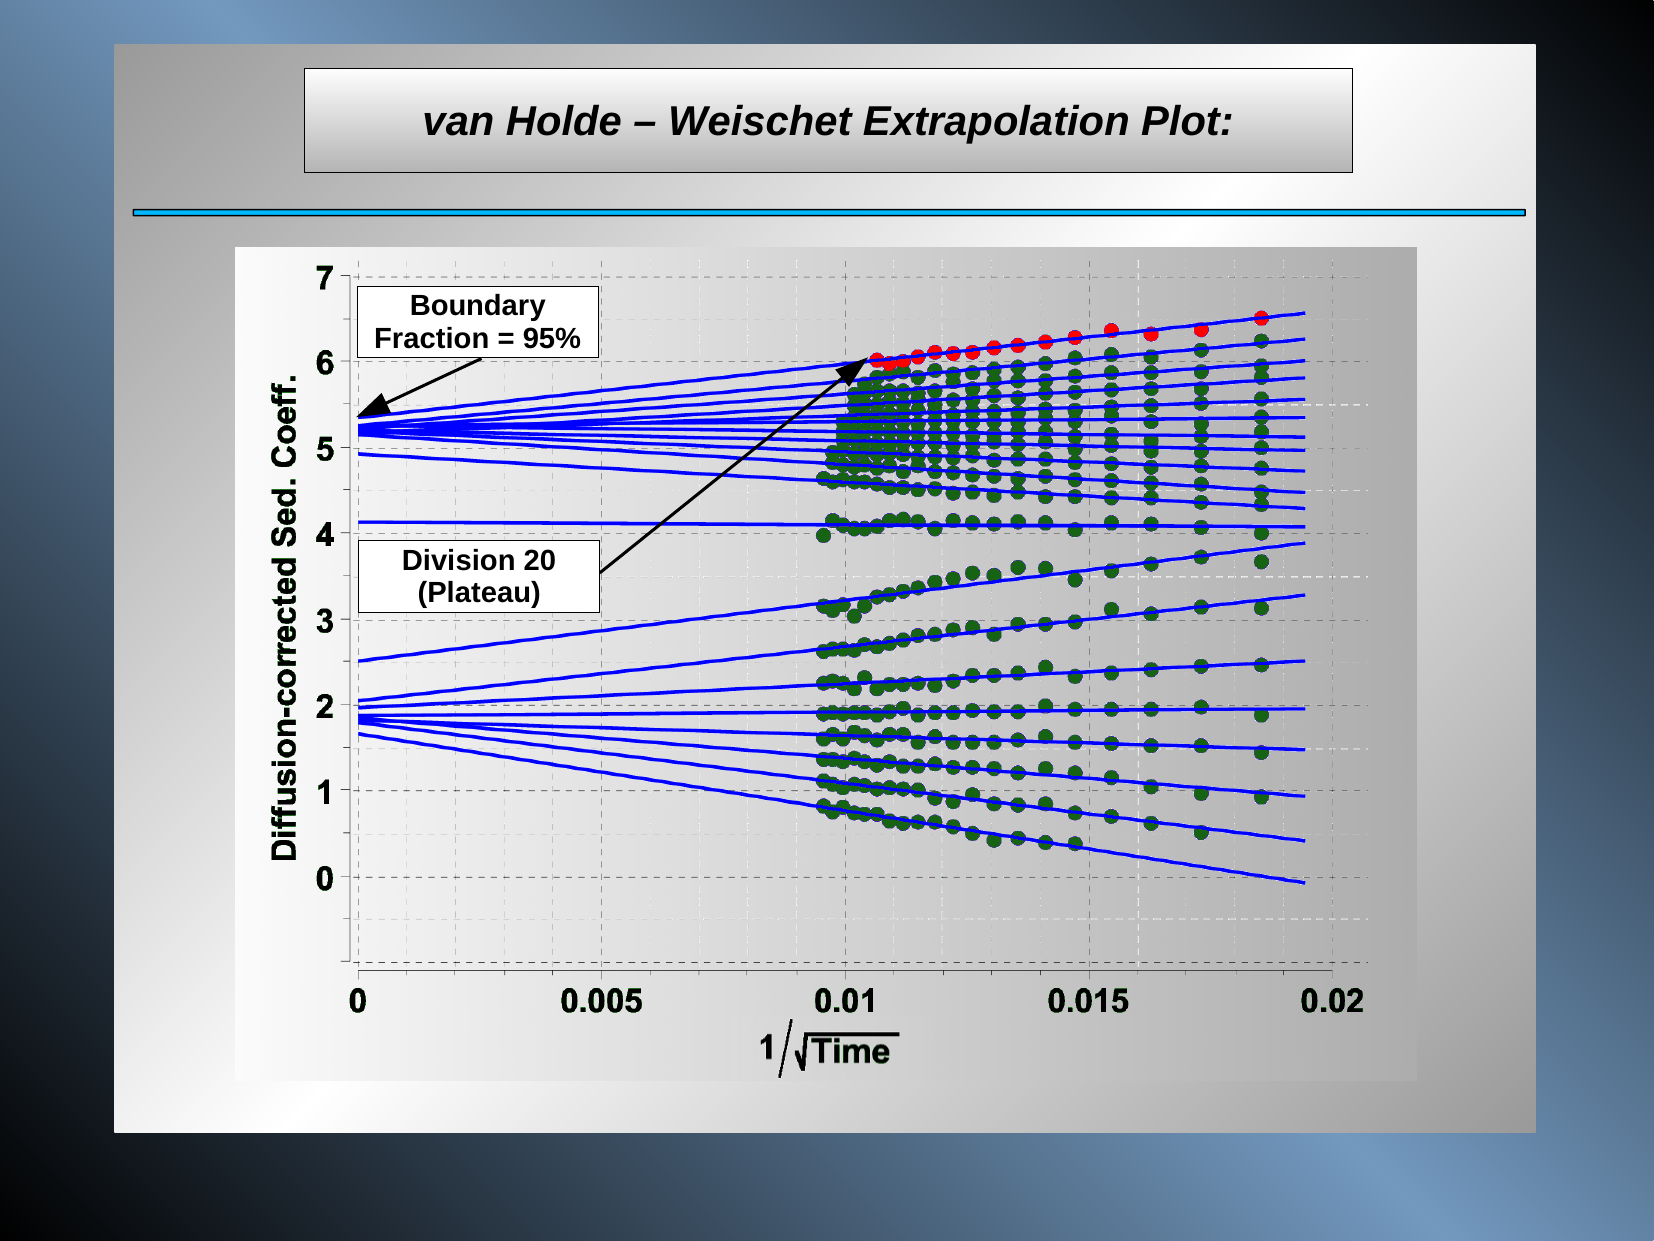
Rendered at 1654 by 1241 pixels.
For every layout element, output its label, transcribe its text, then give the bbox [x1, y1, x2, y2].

text_box Division 20 (Plateau) [358, 540, 600, 613]
picture [235, 247, 1417, 1081]
text_box [133, 209, 1526, 216]
text_box Boundary Fraction = 95% [357, 286, 599, 358]
text_box van Holde – Weischet Extrapolation Plot: [304, 68, 1353, 173]
